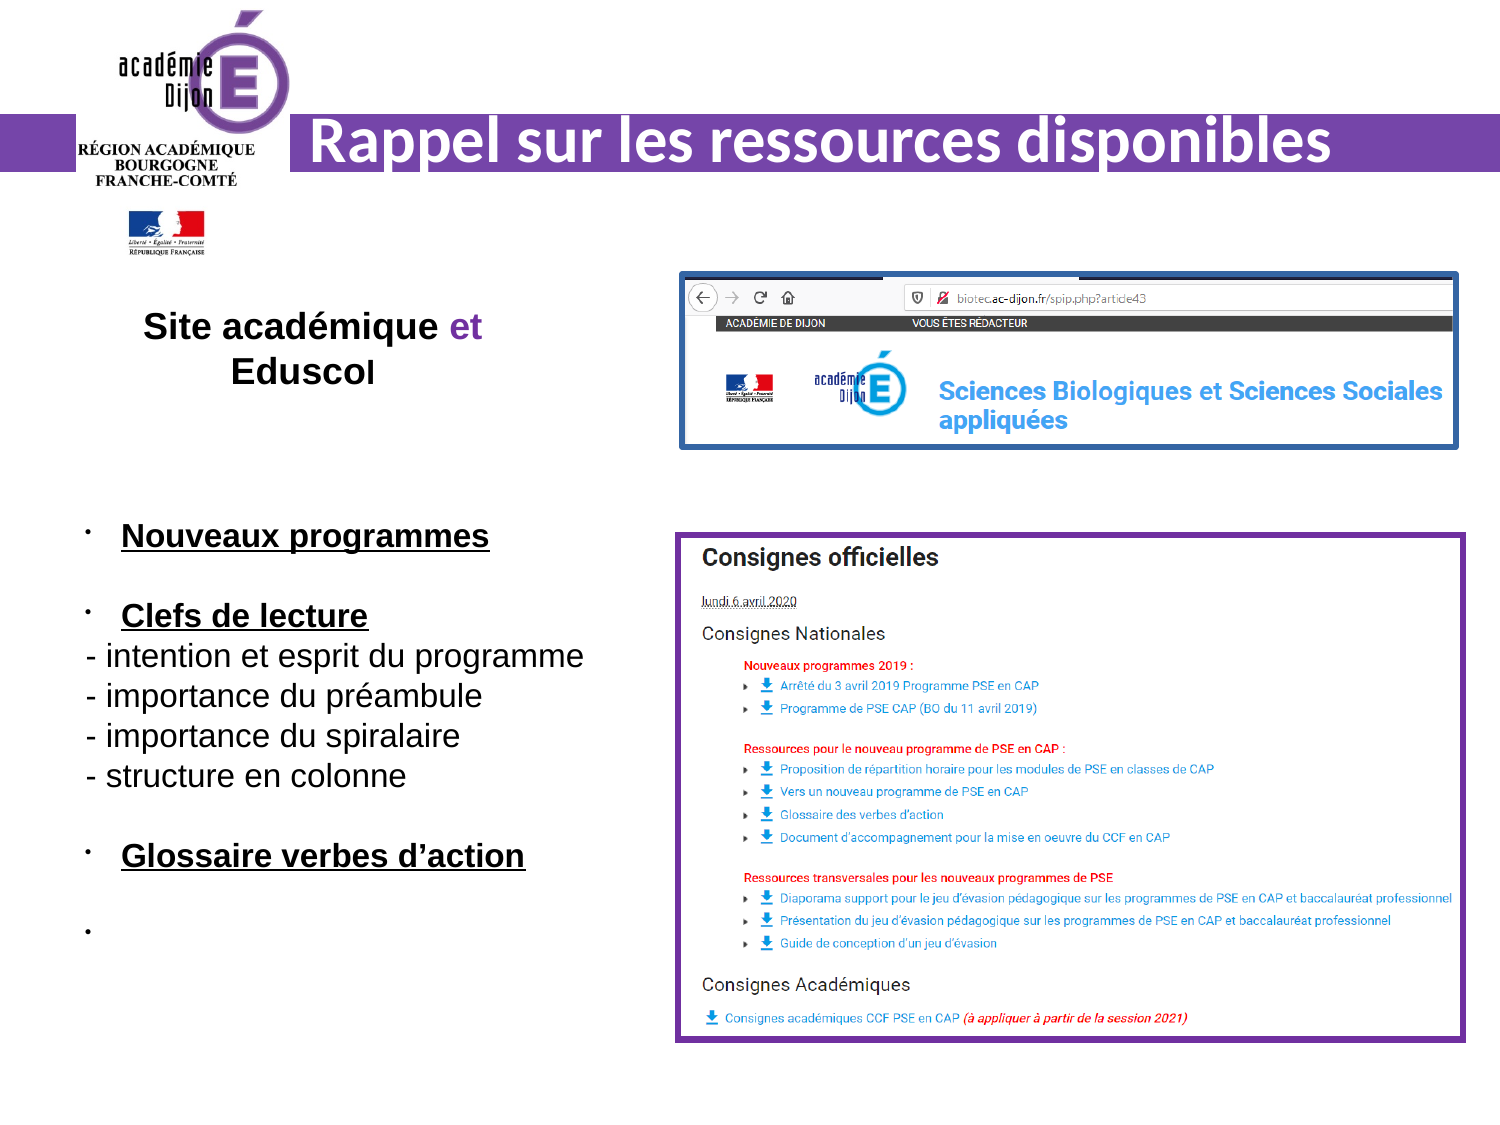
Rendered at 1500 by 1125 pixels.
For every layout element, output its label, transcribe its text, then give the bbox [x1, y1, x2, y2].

picture [681, 537, 1460, 1037]
text_box Nouveaux programmes Clefs de lecture - intention et esprit du programme - importance du préambule - importance du spiralaire - structure en colonne Glossaire verbes d’action [71, 507, 638, 961]
text_box Site académique et Eduscol [71, 295, 555, 400]
picture [685, 277, 1453, 444]
text_box Rappel sur les ressources disponibles [295, 89, 1417, 183]
